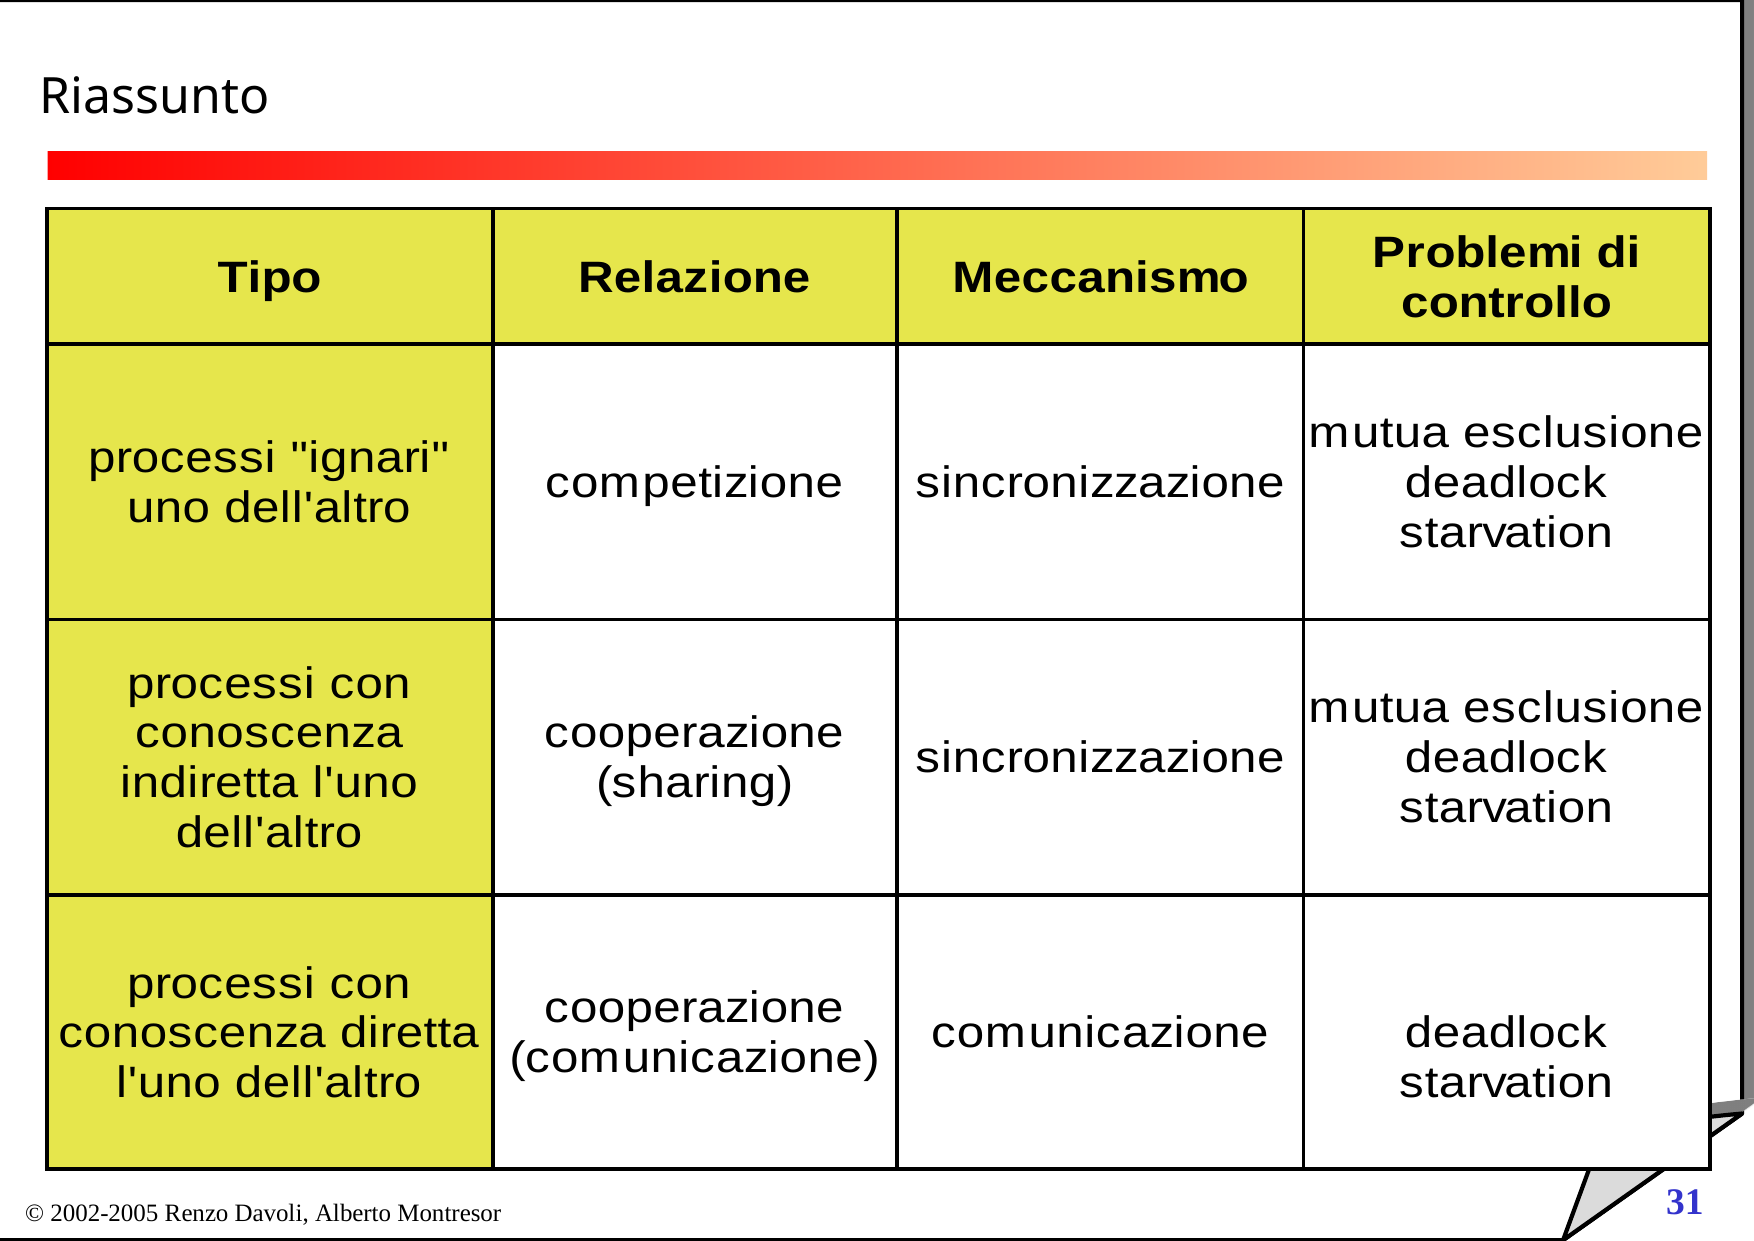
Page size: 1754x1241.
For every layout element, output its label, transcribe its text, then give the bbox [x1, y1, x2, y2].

title Riassunto [39, 49, 1713, 144]
chart [44, 206, 1713, 1173]
